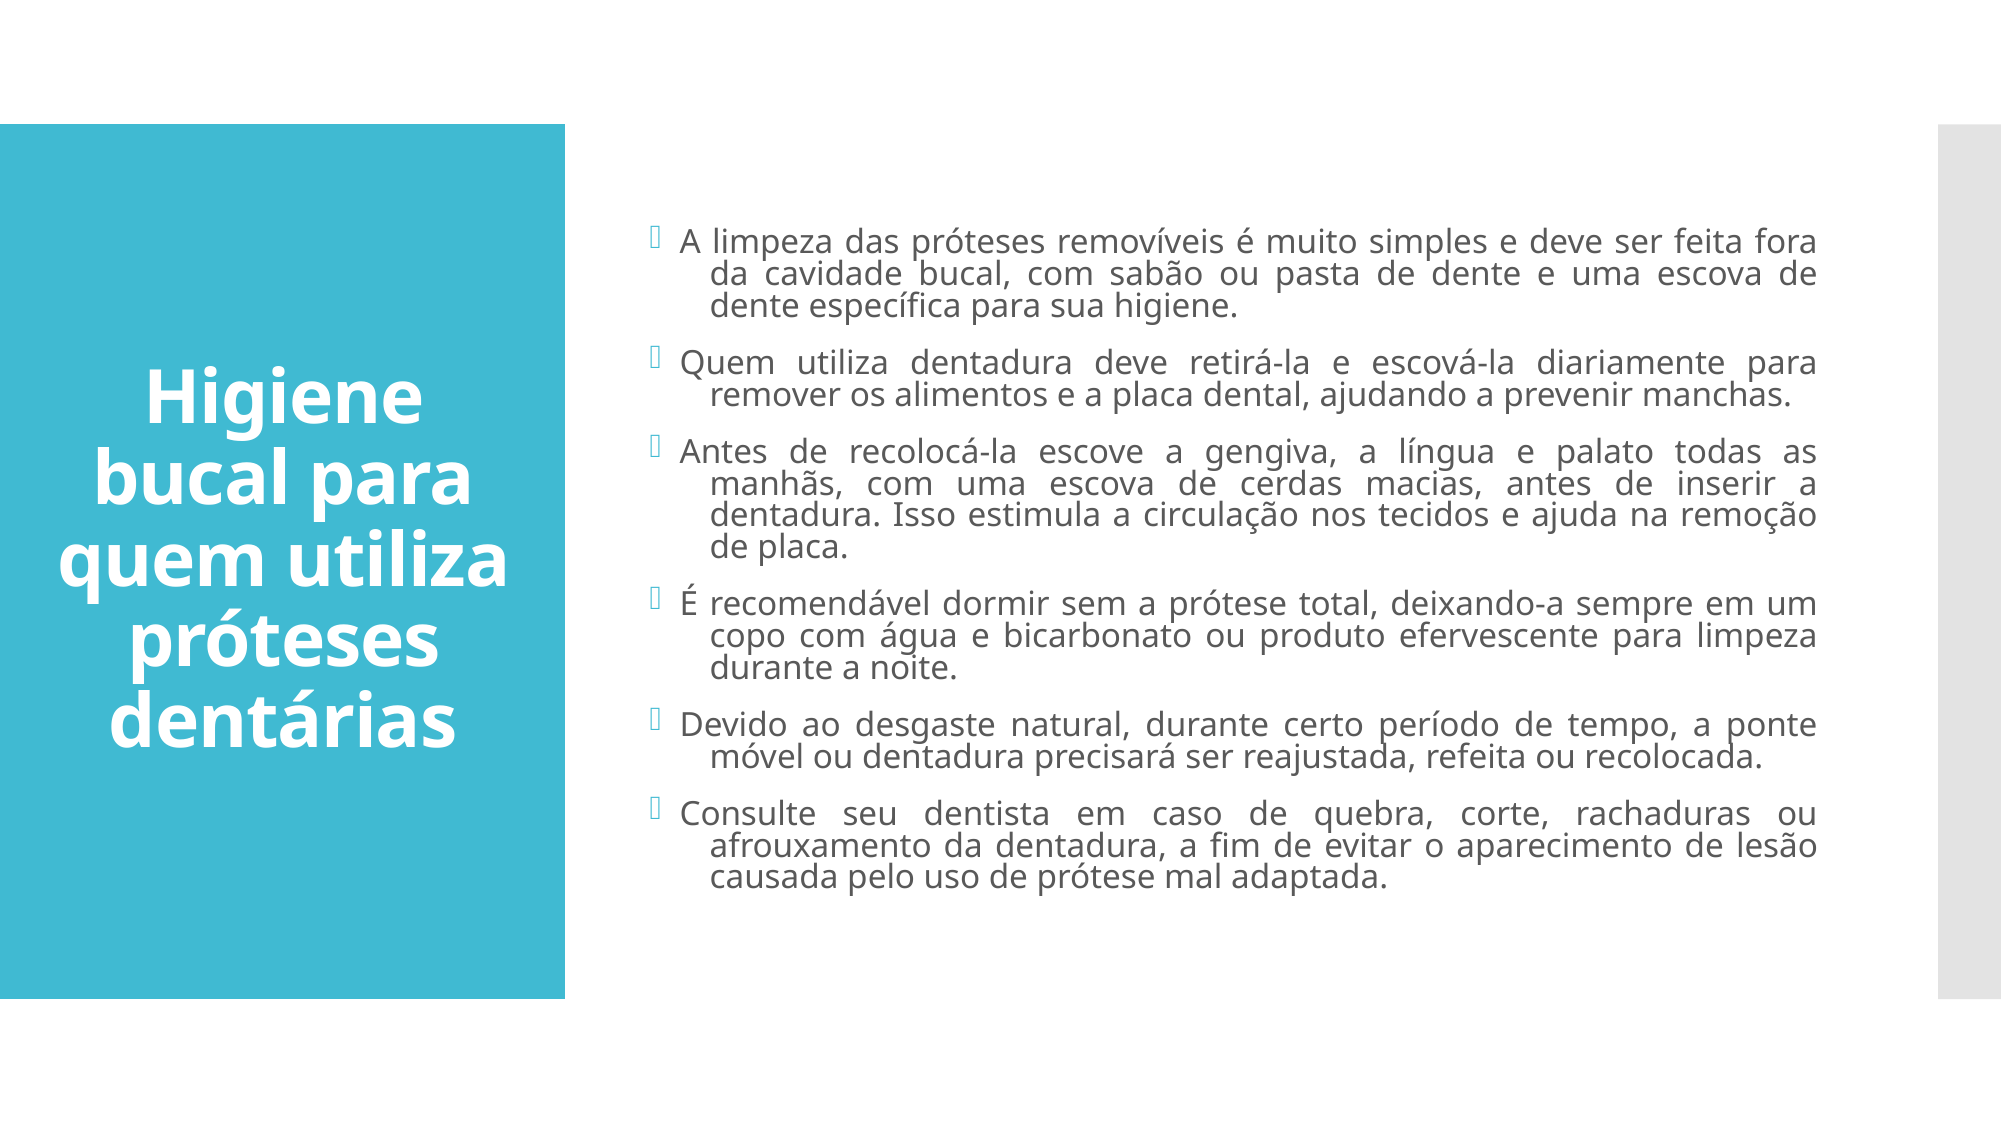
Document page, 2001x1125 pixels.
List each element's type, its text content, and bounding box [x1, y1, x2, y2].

list A limpeza das próteses removíveis é muito simples e deve ser feita fora da cavidade bucal, com sabão ou pasta de dente e uma escova de dente específica para sua higiene. Quem utiliza dentadura deve retirá-la e escová-la diariamente para remover os alimentos e a placa dental, ajudando a prevenir manchas. Antes de recolocá-la escove a gengiva, a língua e palato todas as manhãs, com uma escova de cerdas macias, antes de inserir a dentadura. Isso estimula a circulação nos tecidos e ajuda na remoção de placa. É recomendável dormir sem a prótese total, deixando-a sempre em um copo com água e bicarbonato ou produto efervescente para limpeza durante a noite. Devido ao desgaste natural, durante certo período de tempo, a ponte móvel ou dentadura precisará ser reajustada, refeita ou recolocada. Consulte seu dentista em caso de quebra, corte, rachaduras ou afrouxamento da dentadura, a fim de evitar o aparecimento de lesão causada pelo uso de prótese mal adaptada. [634, 141, 1835, 982]
title Higiene bucal para quem utiliza próteses dentárias [41, 184, 526, 940]
